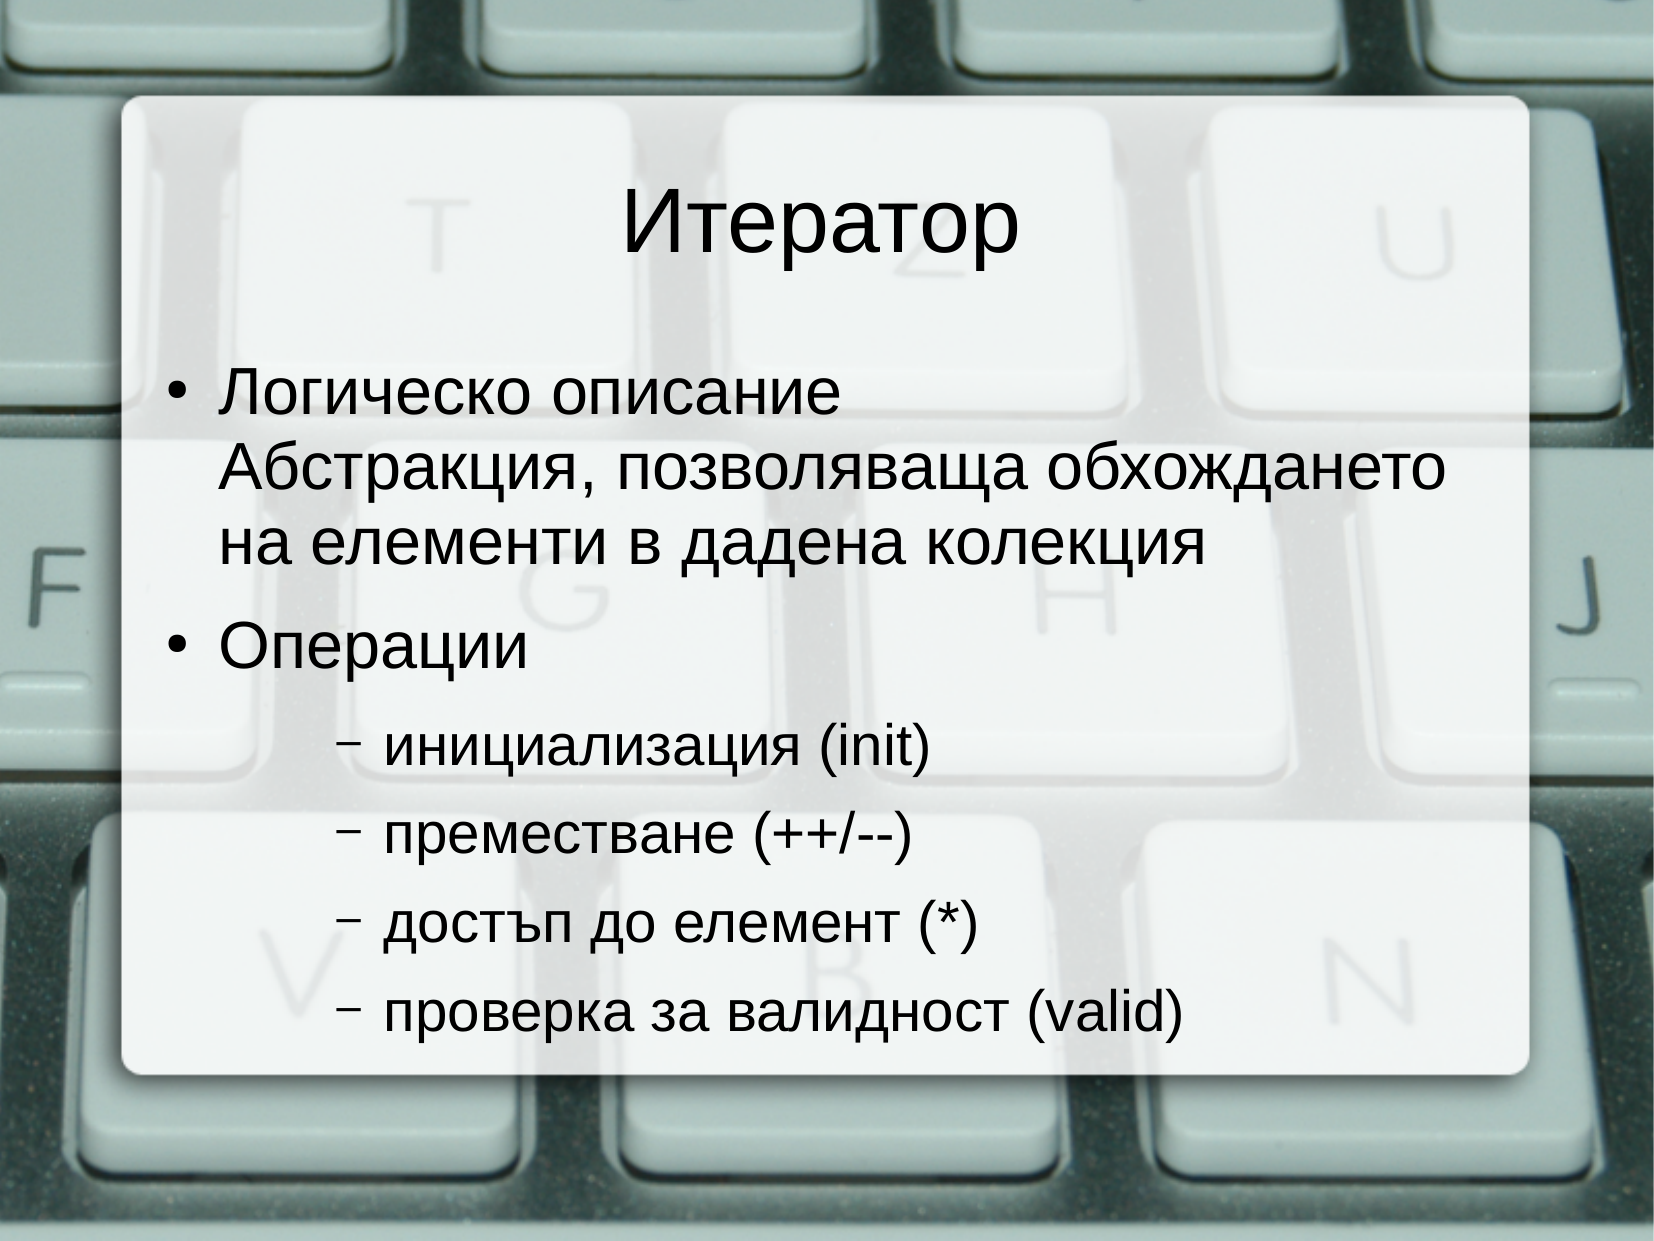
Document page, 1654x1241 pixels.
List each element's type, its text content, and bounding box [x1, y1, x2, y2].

list Логическо описание Абстракция, позволяваща обхождането на елементи в дадена колекция Операции инициализация (init) преместване (++/--) достъп до елемент (*) проверка за валидност (valid) [147, 354, 1506, 1074]
title Итератор [135, 117, 1506, 325]
picture [0, 0, 1654, 1241]
